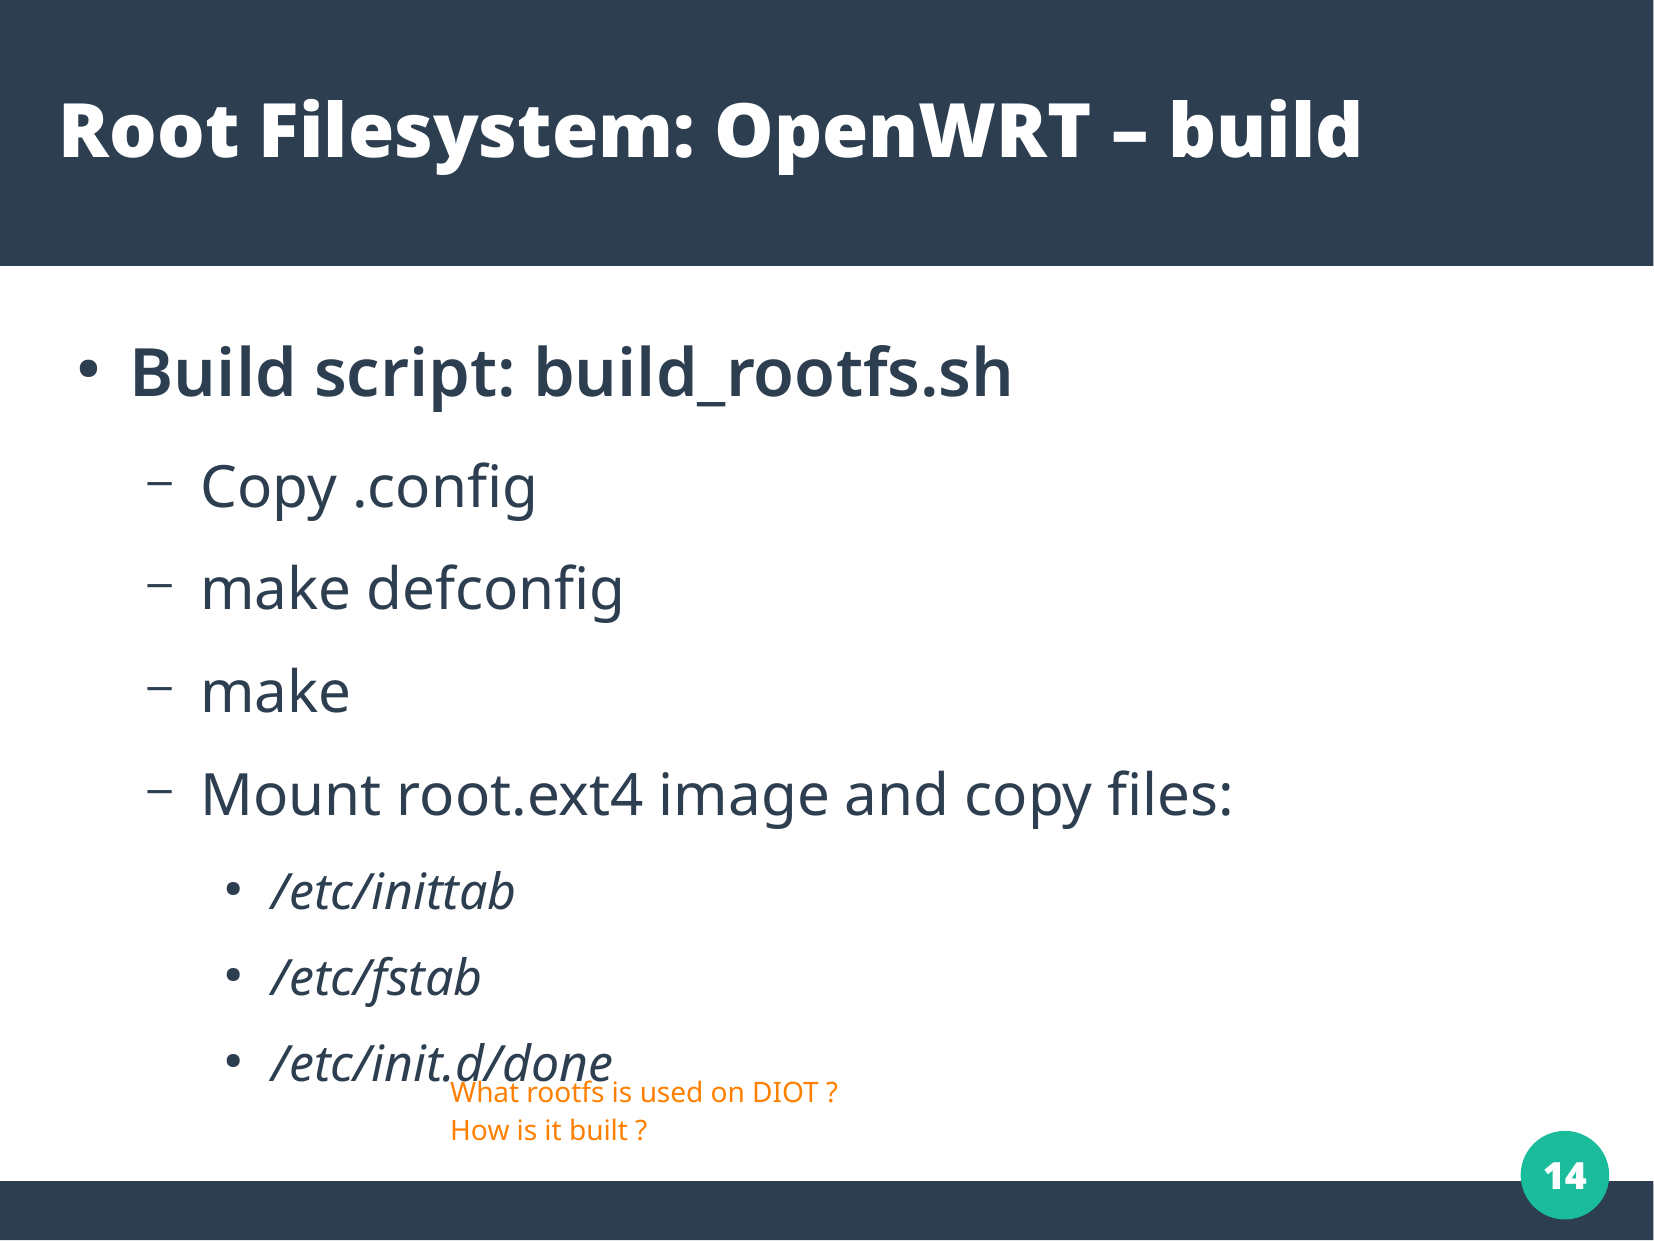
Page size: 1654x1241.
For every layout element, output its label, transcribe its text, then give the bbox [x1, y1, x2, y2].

list Build script: build_rootfs.sh Copy .config make defconfig make Mount root.ext4 image and copy files: /etc/inittab /etc/fstab /etc/init.d/done [58, 324, 1595, 1152]
title Root Filesystem: OpenWRT – build [58, 49, 1595, 207]
text_box What rootfs is used on DIOT ? How is it built ? [435, 1065, 1219, 1195]
